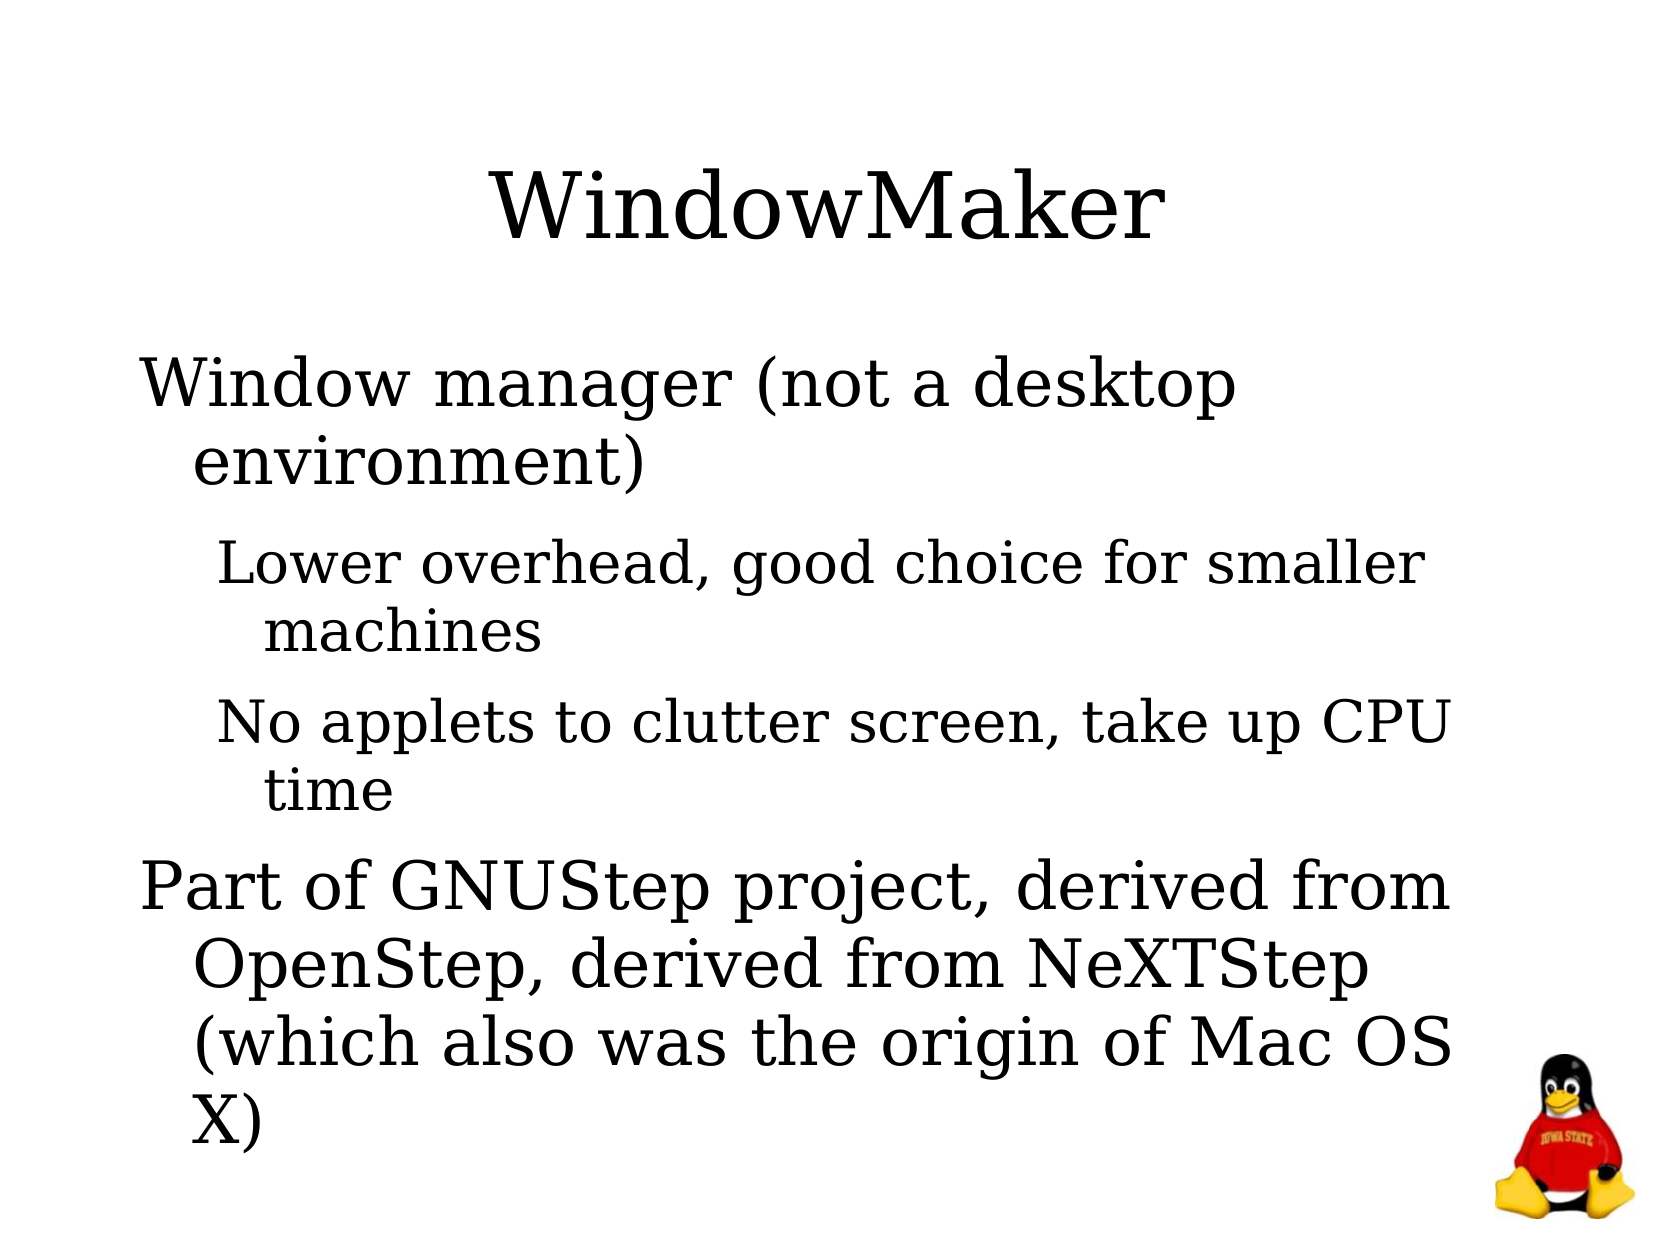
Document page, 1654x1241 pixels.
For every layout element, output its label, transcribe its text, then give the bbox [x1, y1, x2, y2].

picture [1495, 1054, 1635, 1219]
list Window manager (not a desktop environment) Lower overhead, good choice for smaller machines No applets to clutter screen, take up CPU time Part of GNUStep project, derived from OpenStep, derived from NeXTStep (which also was the origin of Mac OS X) [121, 344, 1534, 1127]
title WindowMaker [121, 102, 1534, 311]
